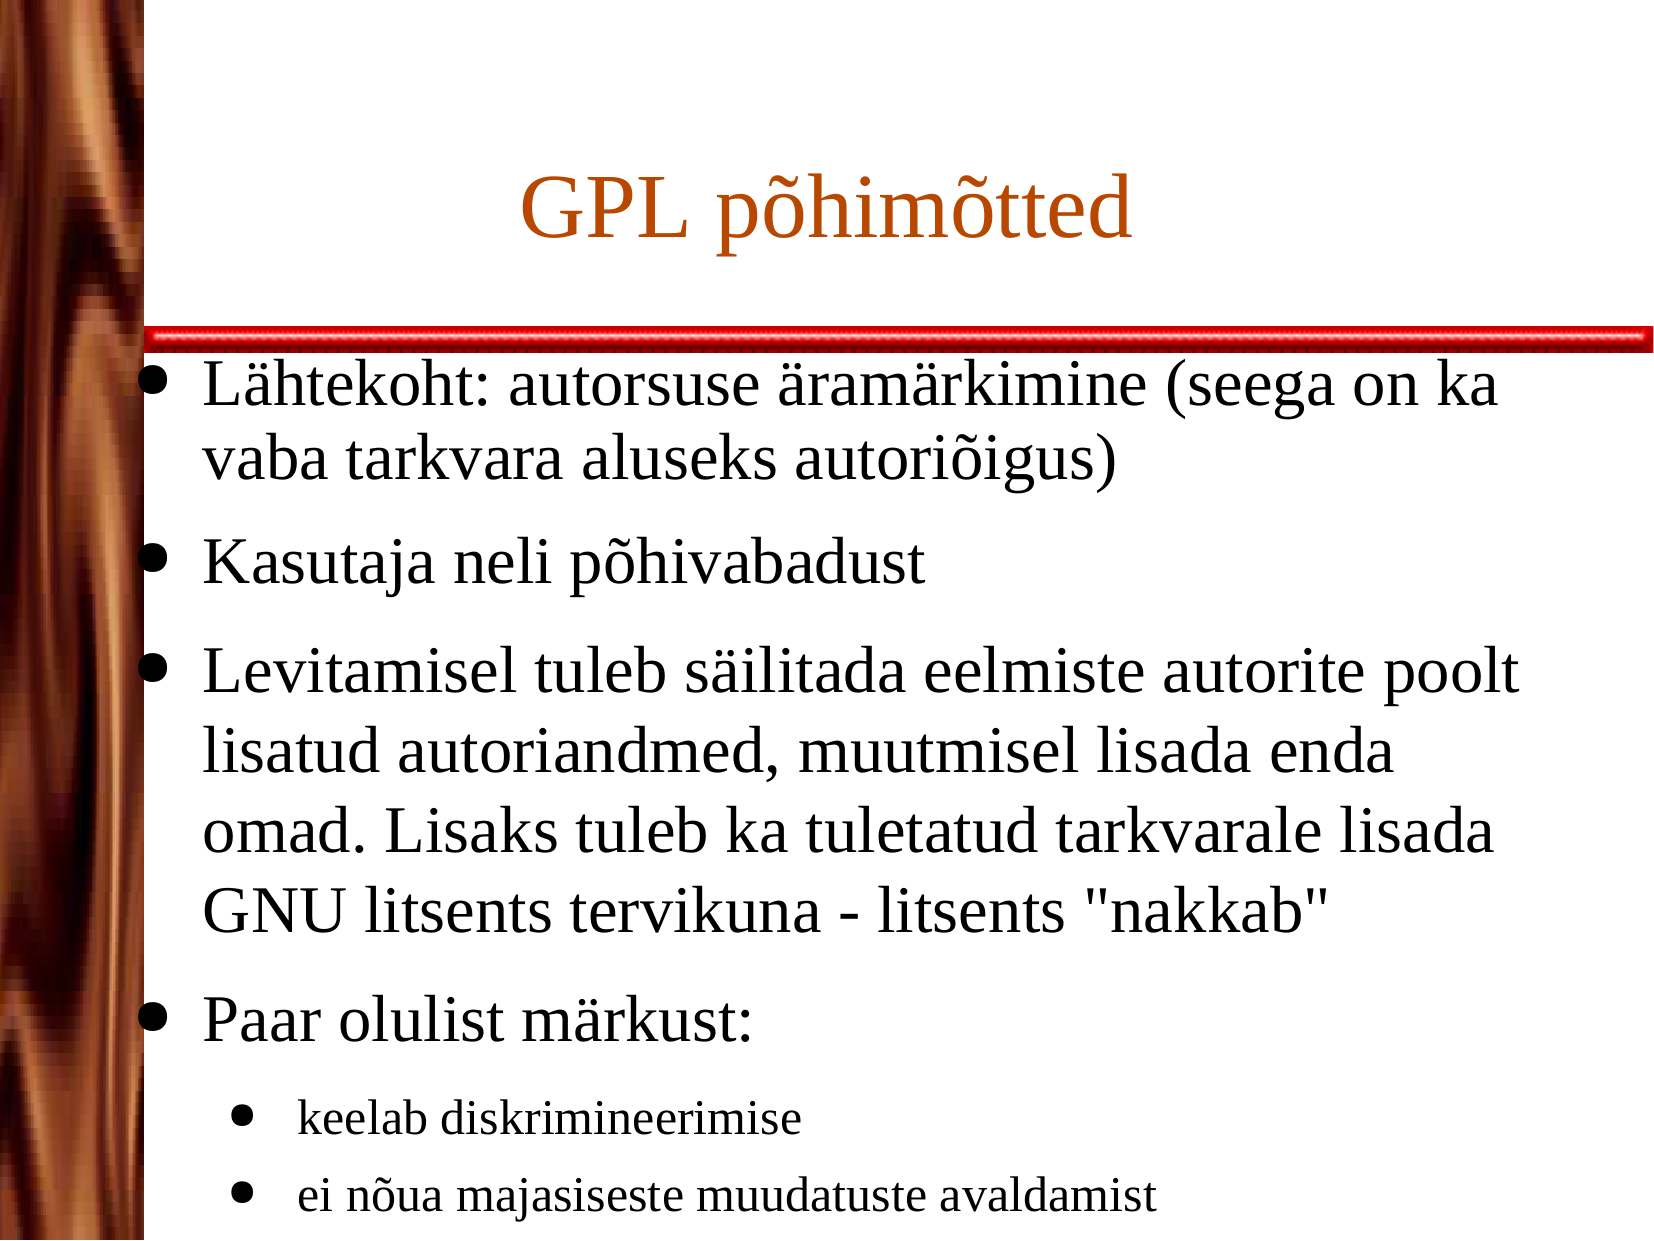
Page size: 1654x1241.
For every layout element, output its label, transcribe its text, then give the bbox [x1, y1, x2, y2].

list Lähtekoht: autorsuse äramärkimine (seega on ka vaba tarkvara aluseks autoriõigus) Kasutaja neli põhivabadust Levitamisel tuleb säilitada eelmiste autorite poolt lisatud autoriandmed, muutmisel lisada enda omad. Lisaks tuleb ka tuletatud tarkvarale lisada GNU litsents tervikuna - litsents "nakkab" Paar olulist märkust: keelab diskrimineerimise ei nõua majasiseste muudatuste avaldamist [121, 344, 1533, 1223]
title GPL põhimõtted [121, 100, 1533, 312]
picture [0, 0, 1654, 1240]
